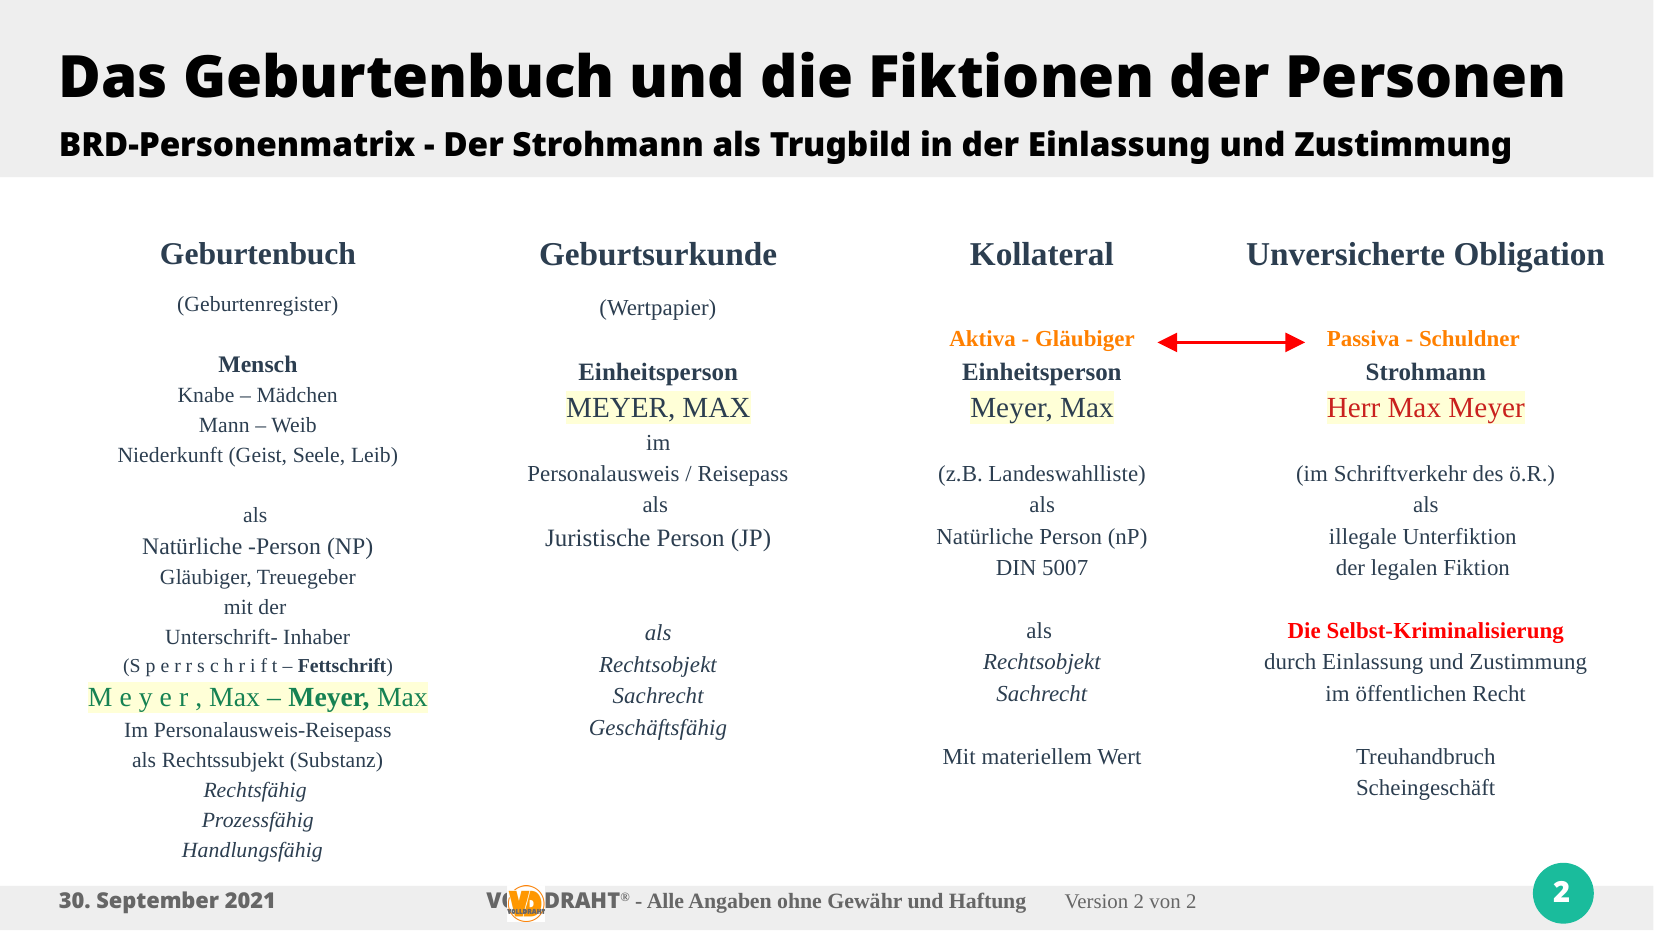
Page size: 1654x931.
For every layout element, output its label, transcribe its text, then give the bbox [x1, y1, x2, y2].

list Geburtenbuch (Geburtenregister) Mensch Knabe – Mädchen Mann – Weib Niederkunft (Geist, Seele, Leib) als Natürliche -Person (NP) Gläubiger, Treuegeber mit der Unterschrift- Inhaber (S p e r r s c h r i f t – Fettschrift) M e y e r , Max – Meyer, Max Im Personalausweis-Reisepass als Rechtssubjekt (Substanz) Rechtsfähig Prozessfähig Handlungsfähig [5, 236, 443, 864]
list Unversicherte Obligation Passiva - Schuldner Strohmann Herr Max Meyer (im Schriftverkehr des ö.R.) als illegale Unterfiktion der legalen Fiktion Die Selbst-Kriminalisierung durch Einlassung und Zustimmung im öffentlichen Recht Treuhandbruch Scheingeschäft [1169, 236, 1613, 857]
list Geburtsurkunde (Wertpapier) Einheitsperson MEYER, MAX im Personalausweis / Reisepass als Juristische Person (JP) als Rechtsobjekt Sachrecht Geschäftsfähig [442, 236, 803, 857]
picture [507, 885, 545, 922]
title Das Geburtenbuch und die Fiktionen der Personen BRD-Personenmatrix - Der Strohmann als Trugbild in der Einlassung und Zustimmung [58, 5, 1595, 184]
list Kollateral Aktiva - Gläubiger Einheitsperson Meyer, Max (z.B. Landeswahlliste) als Natürliche Person (nP) DIN 5007 als Rechtsobjekt Sachrecht Mit materiellem Wert [817, 236, 1169, 857]
